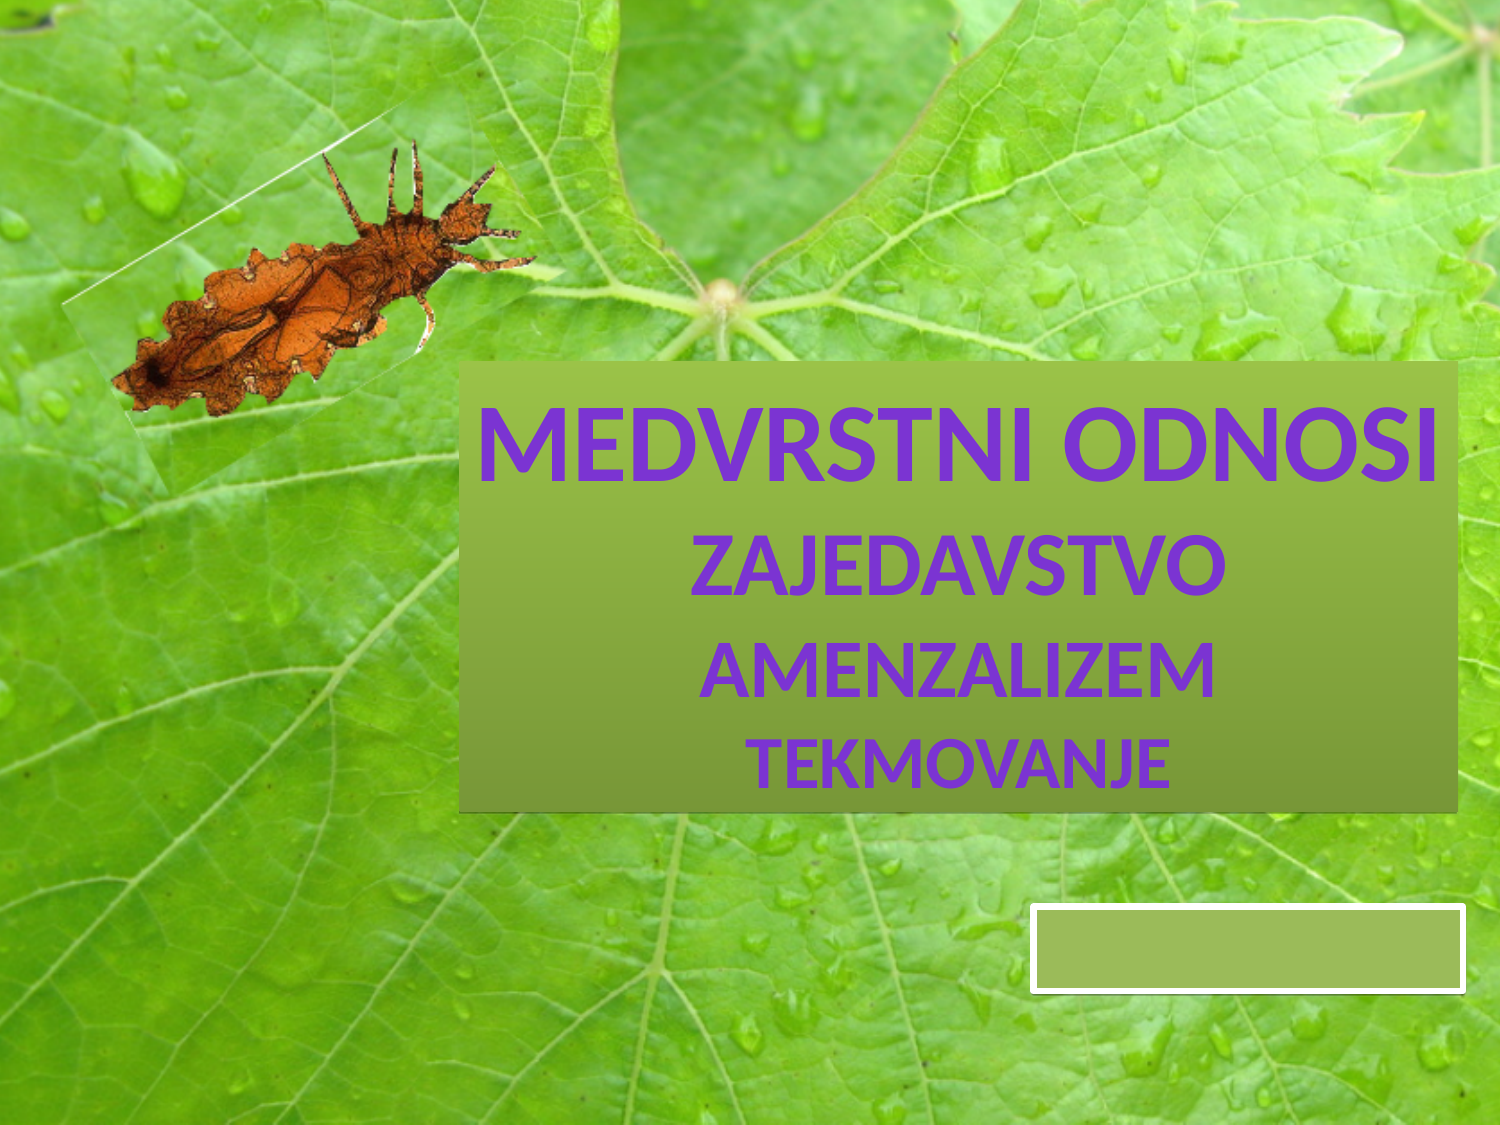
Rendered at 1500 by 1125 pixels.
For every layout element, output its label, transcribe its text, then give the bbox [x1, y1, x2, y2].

picture [0, 0, 1500, 1125]
text_box [1033, 906, 1464, 992]
text_box MEDVRSTNI ODNOSI ZAJEDAVSTVO AMENZALIZEM TEKMOVANJE [459, 361, 1459, 812]
